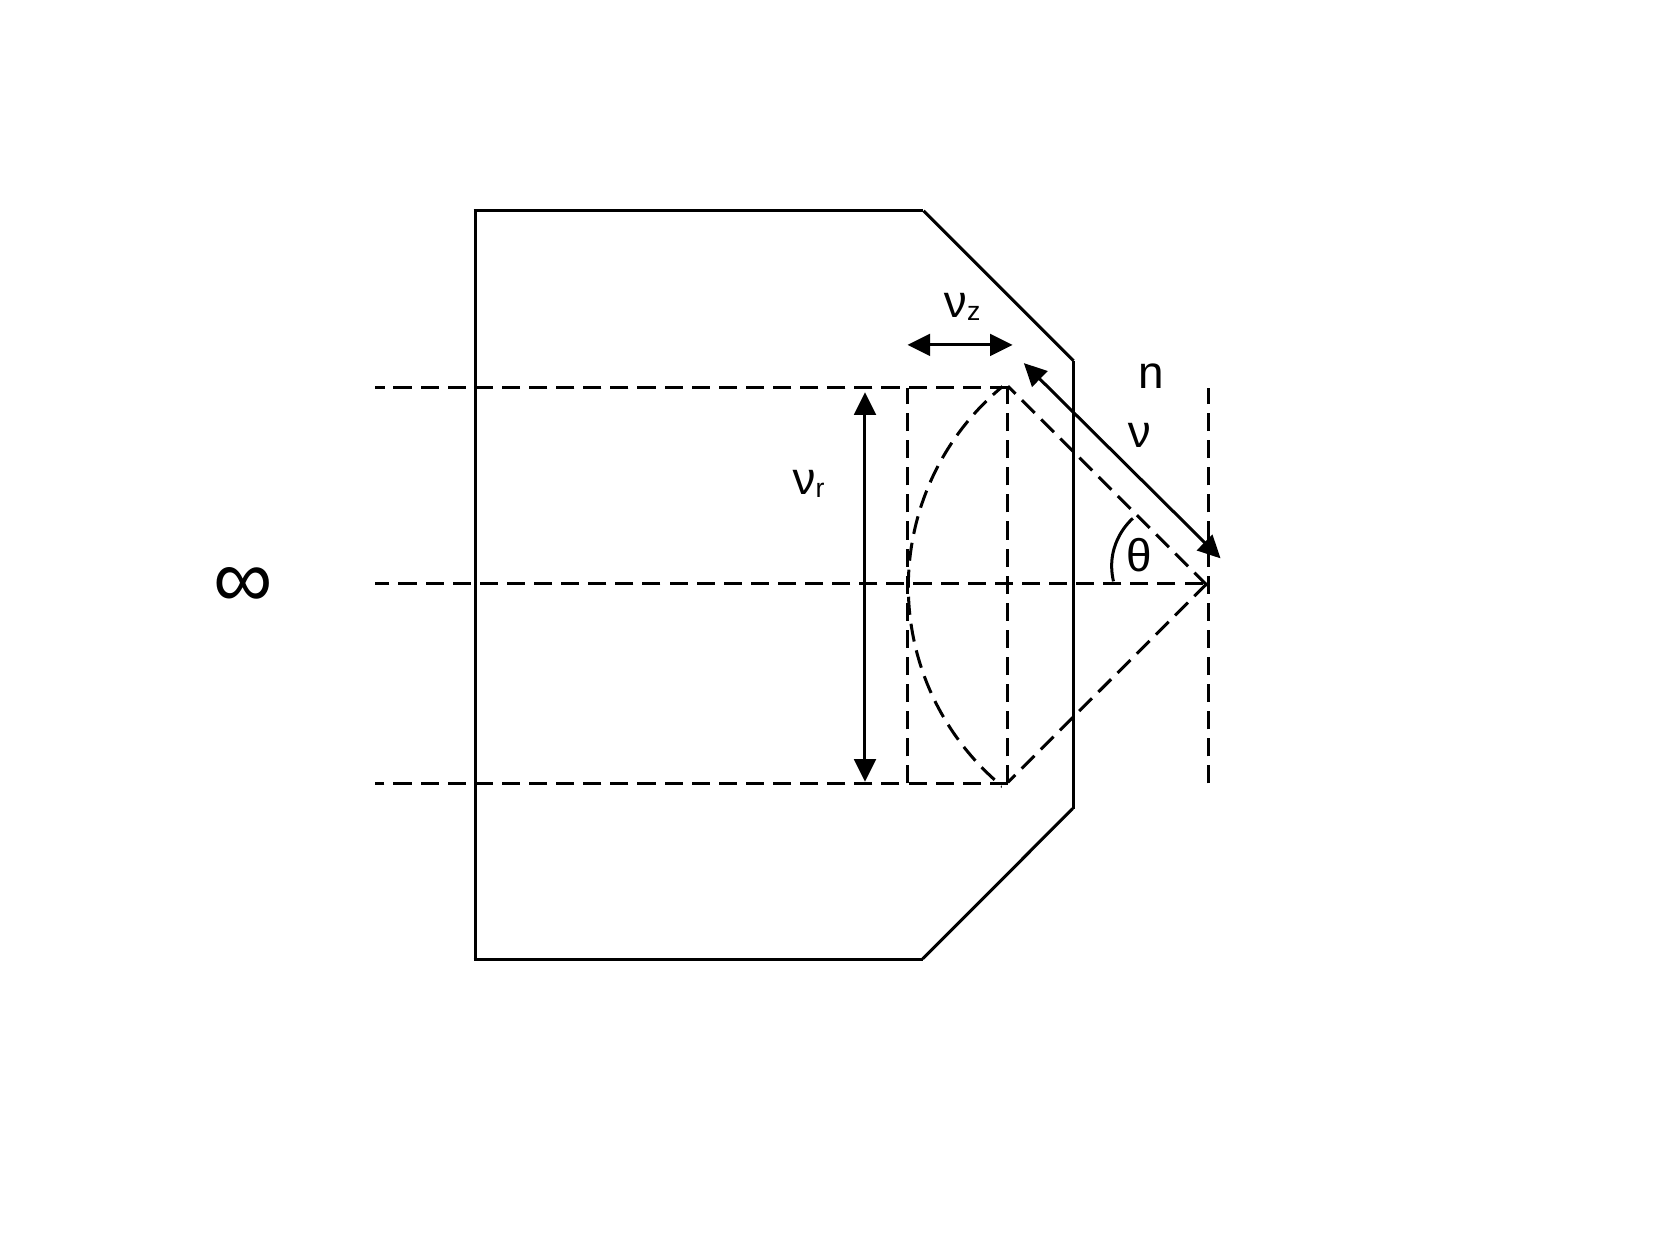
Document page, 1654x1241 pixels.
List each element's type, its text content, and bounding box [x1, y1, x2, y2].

text_box [1024, 315, 1072, 407]
text_box [1141, 516, 1180, 522]
text_box n [1094, 339, 1208, 415]
text_box [1001, 222, 1441, 973]
text_box θ [1188, 522, 1196, 530]
text_box ν [1077, 398, 1202, 516]
text_box ∞ [168, 525, 319, 643]
text_box θ [1082, 522, 1196, 598]
text_box νz [900, 268, 1024, 386]
text_box νr [866, 445, 871, 563]
text_box [1001, 367, 1072, 877]
text_box [1196, 538, 1202, 550]
text_box νr [746, 445, 863, 563]
